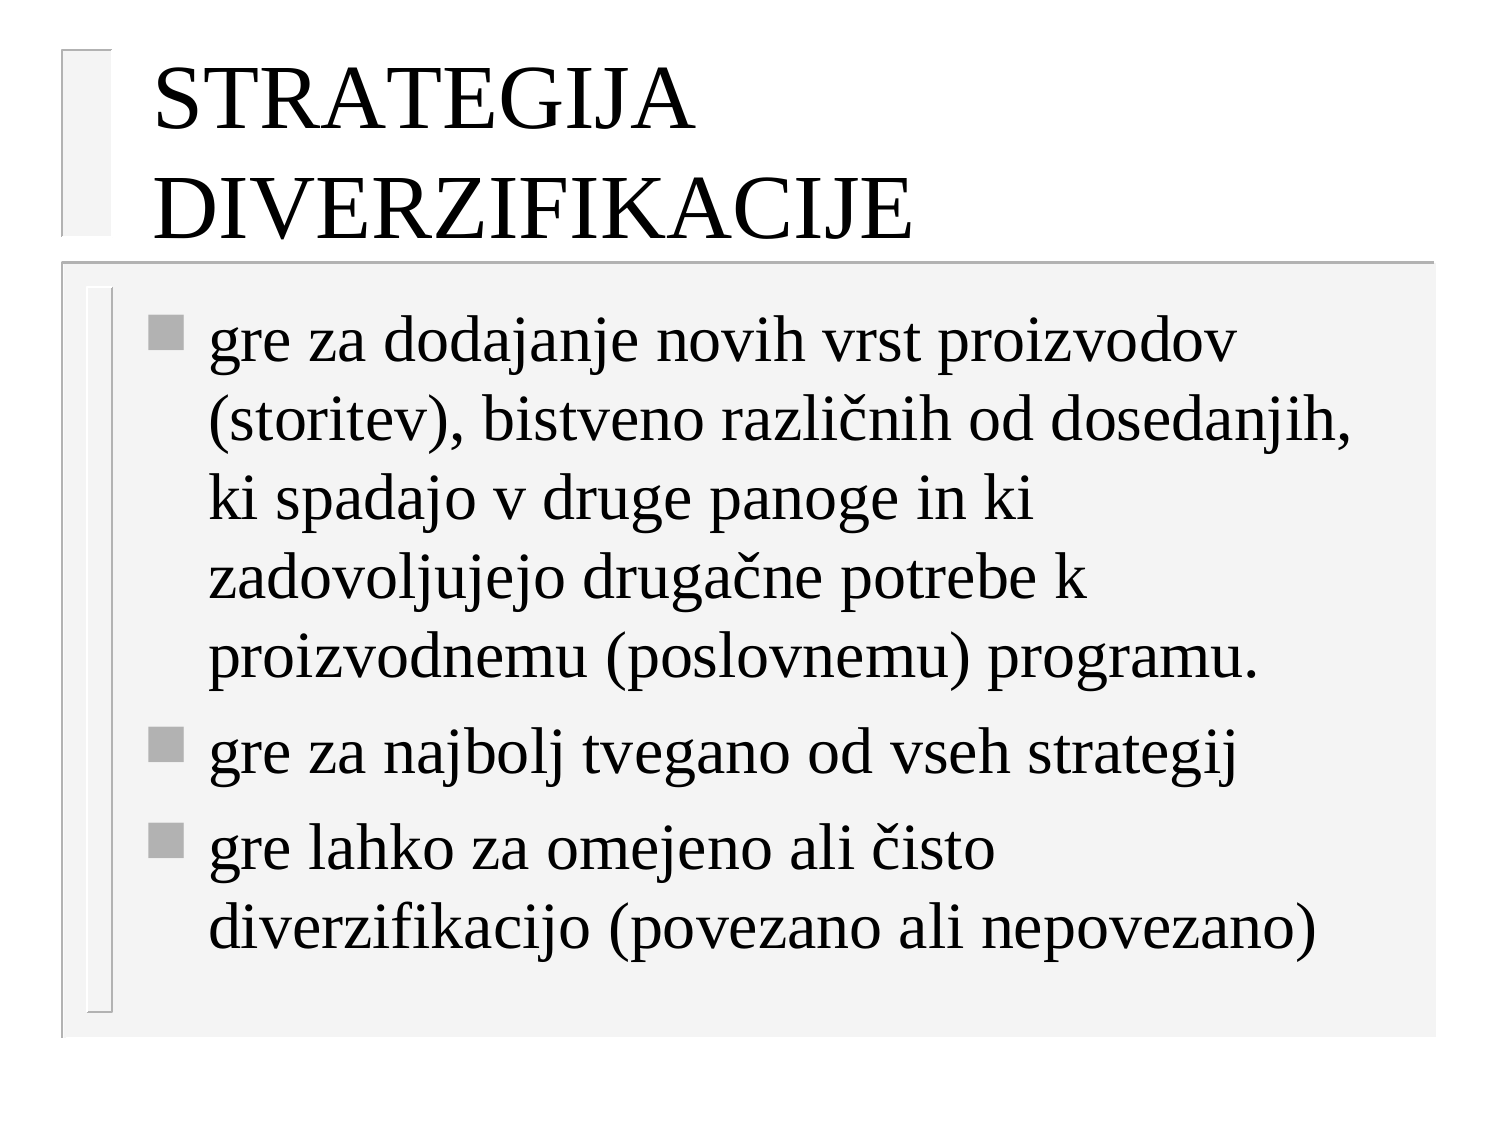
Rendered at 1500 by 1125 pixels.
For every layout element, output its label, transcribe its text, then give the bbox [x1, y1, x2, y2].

list gre za dodajanje novih vrst proizvodov (storitev), bistveno različnih od dosedanjih, ki spadajo v druge panoge in ki zadovoljujejo drugačne potrebe k proizvodnemu (poslovnemu) programu. gre za najbolj tvegano od vseh strategij gre lahko za omejeno ali čisto diverzifikacijo (povezano ali nepovezano) [137, 287, 1413, 976]
title STRATEGIJA DIVERZIFIKACIJE [137, 29, 1413, 265]
